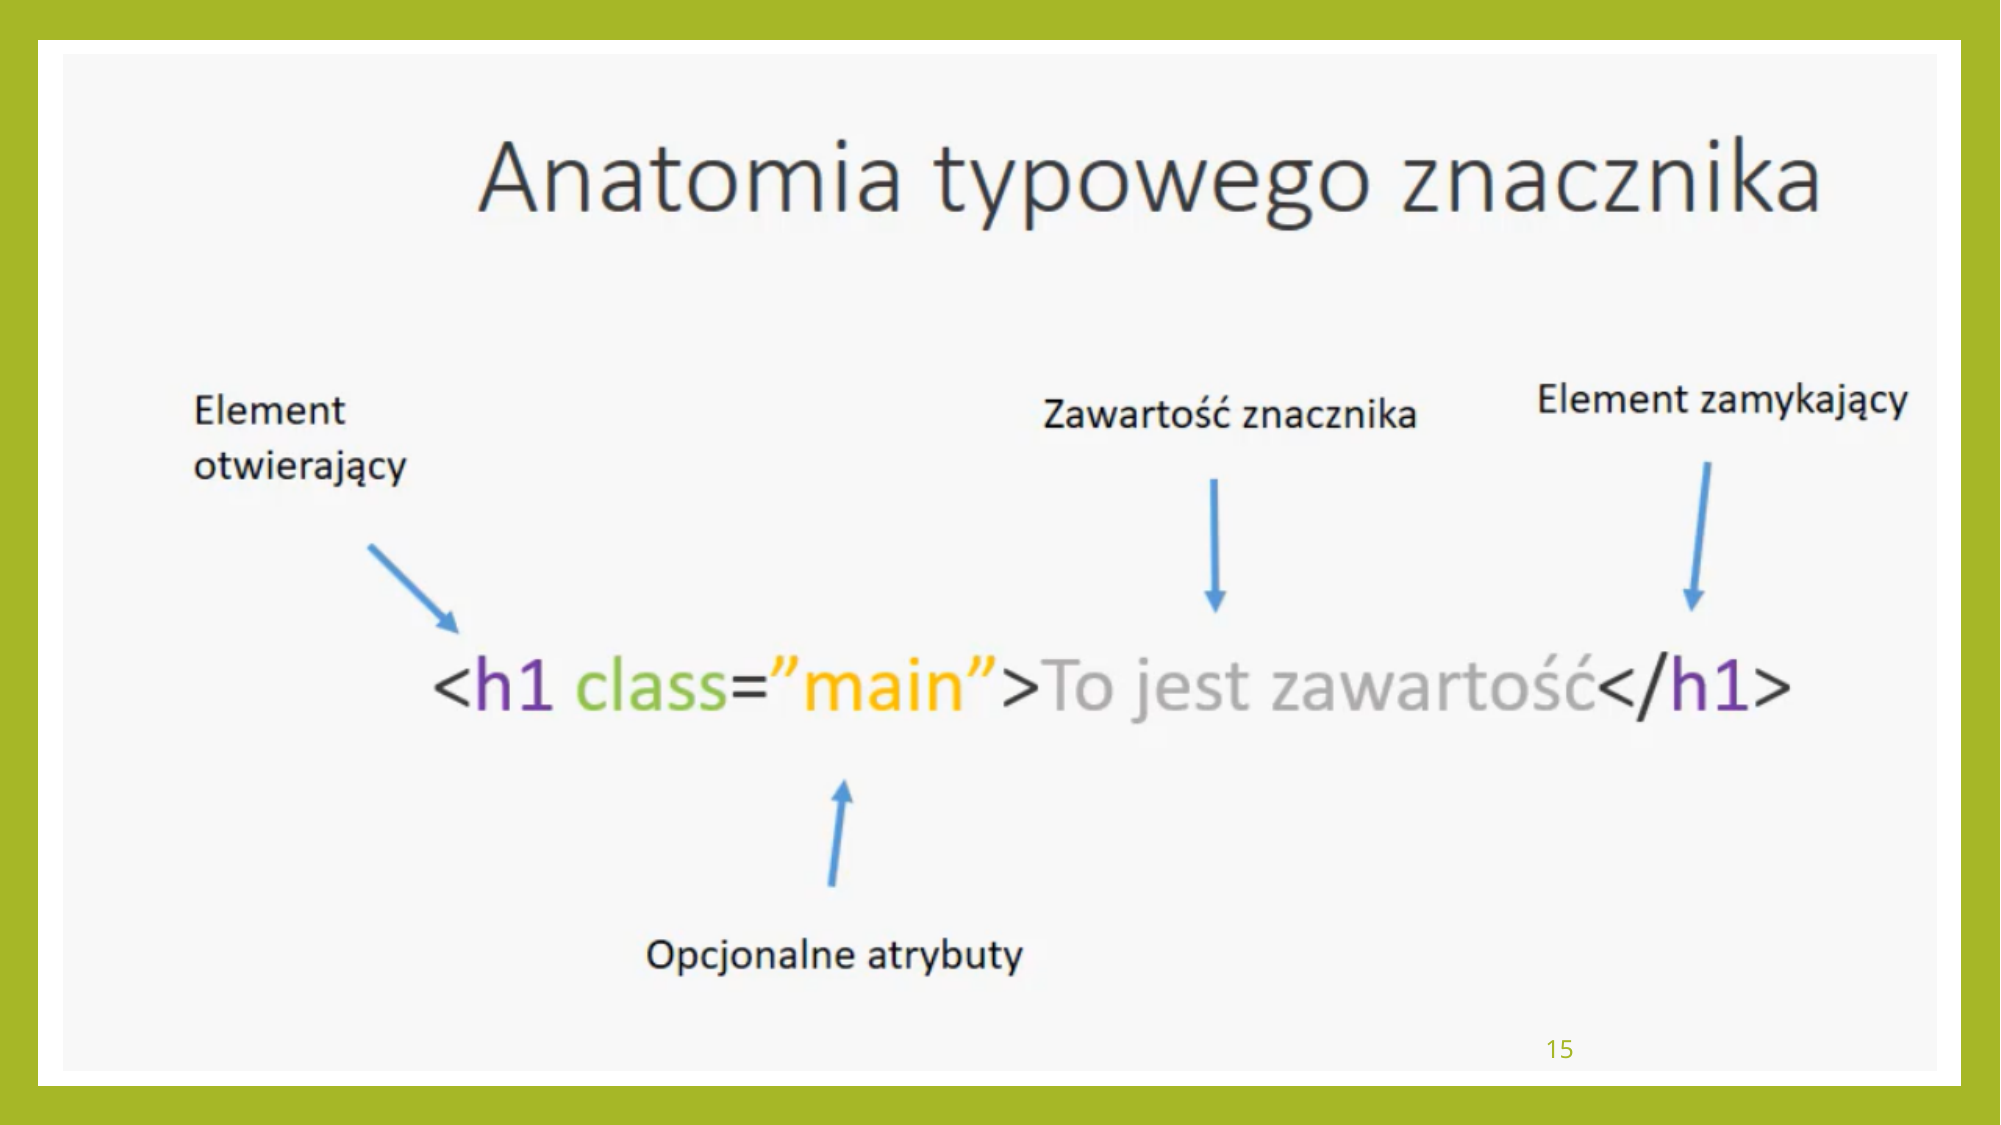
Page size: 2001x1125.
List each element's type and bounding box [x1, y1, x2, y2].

text_box [1530, 1020, 1811, 1081]
picture [63, 54, 1937, 1071]
